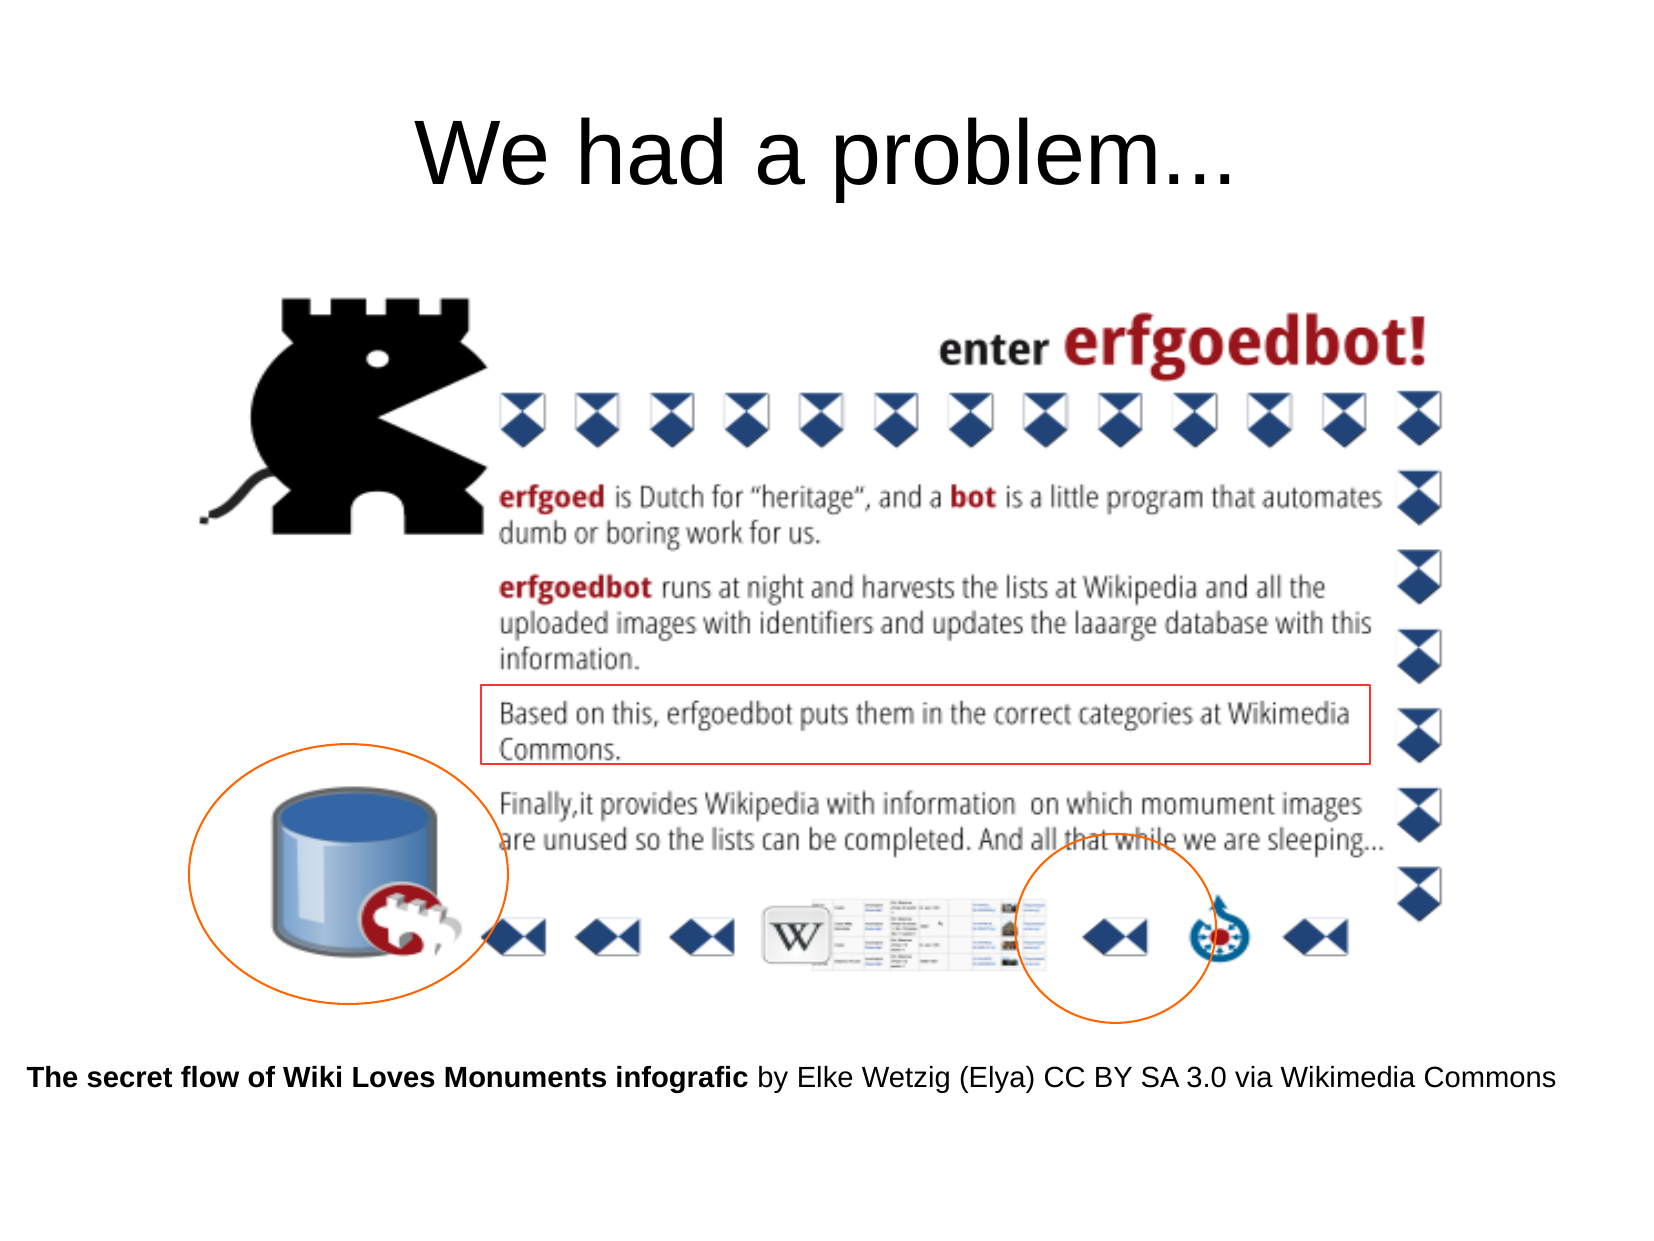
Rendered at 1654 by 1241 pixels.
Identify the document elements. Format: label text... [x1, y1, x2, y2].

text_box The secret flow of Wiki Loves Monuments infografic by Elke Wetzig (Elya) CC BY SA 3.0 via Wikimedia Commons [11, 1053, 1573, 1102]
text_box [188, 744, 1536, 1023]
picture [94, 257, 1571, 1053]
text_box [481, 684, 1371, 764]
title We had a problem... [82, 49, 1571, 257]
